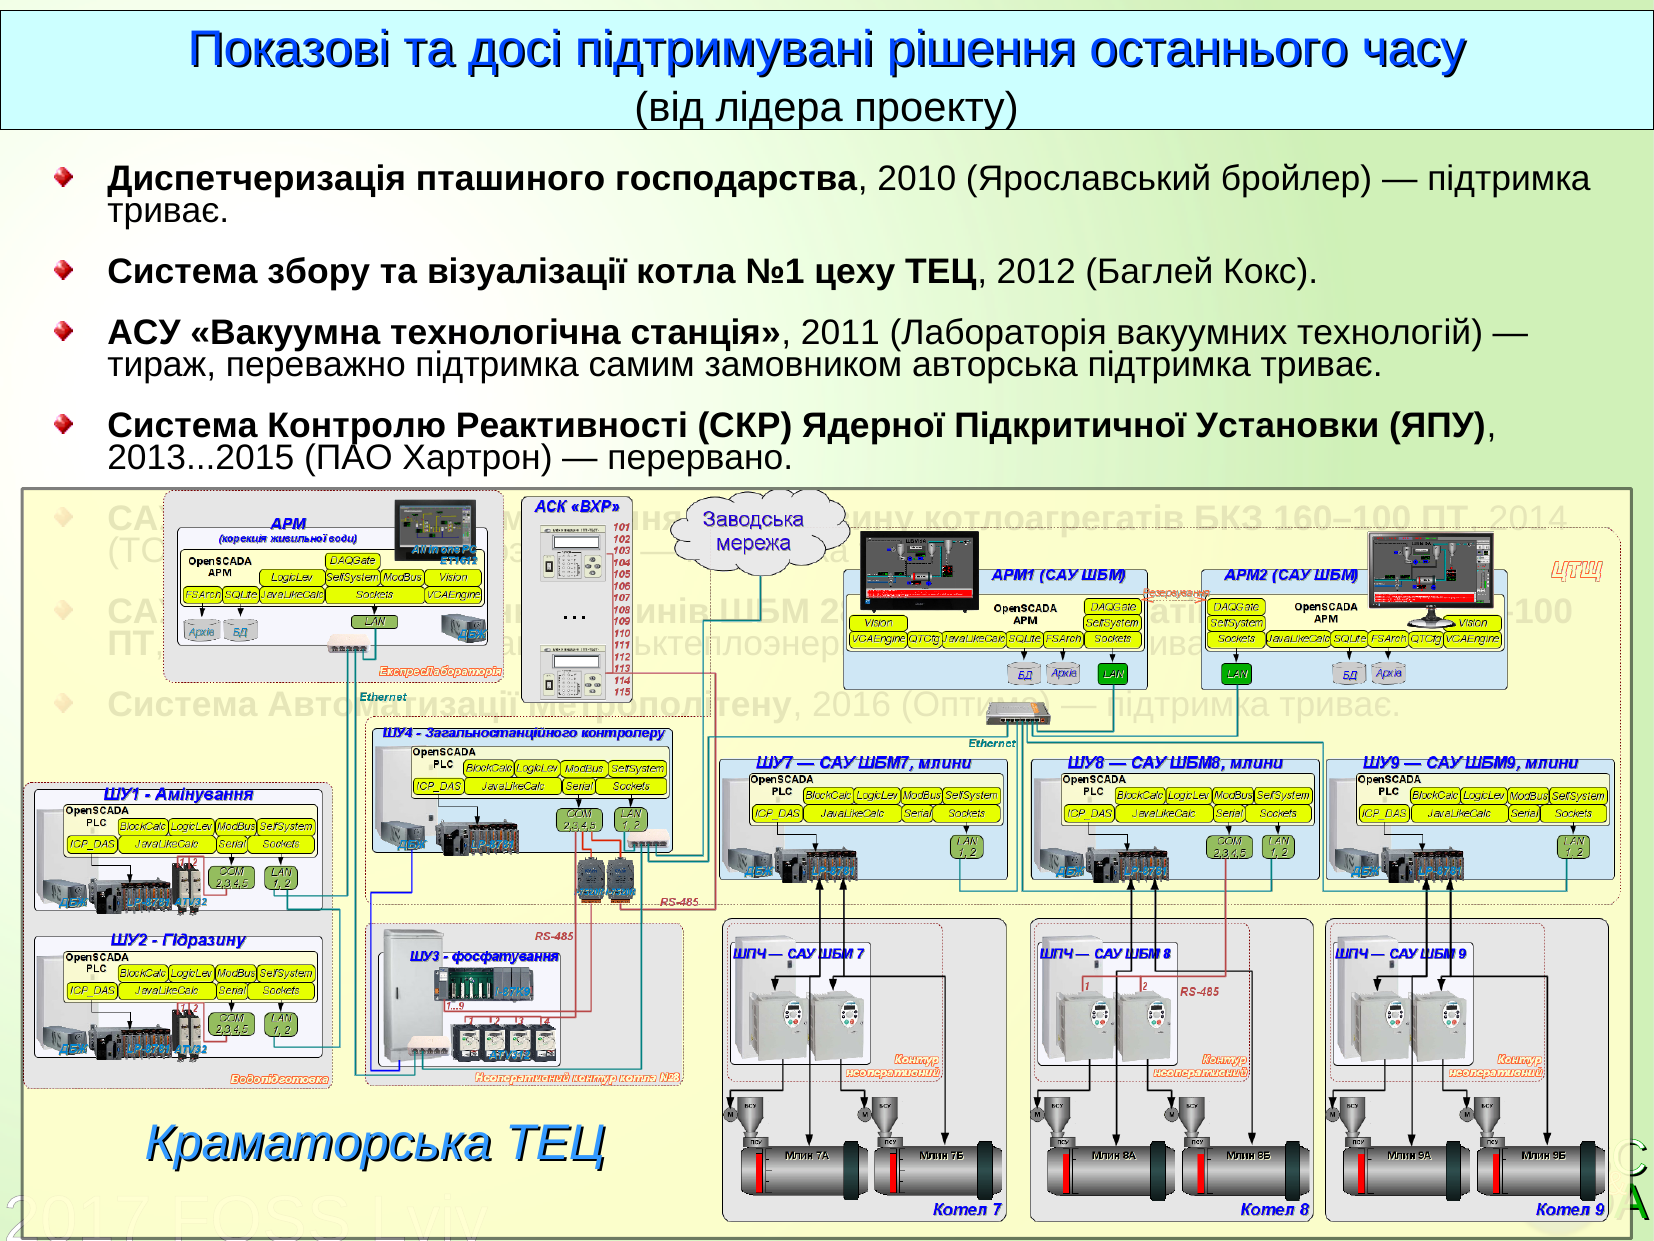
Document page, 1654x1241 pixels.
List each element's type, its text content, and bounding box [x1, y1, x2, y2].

list Диспетчеризація пташиного господарства, 2010 (Ярославський бройлер) — підтримка триває. Система збору та візуалізації котла №1 цеху ТЕЦ, 2012 (Баглей Кокс). АСУ «Вакуумна технологічна станція», 2011 (Лабораторія вакуумних технологій) — тираж, переважно підтримка самим замовником авторська підтримка триває. Система Контролю Реактивності (СКР) Ядерної Підкритичної Установки (ЯПУ), 2013...2015 (ПАО Хартрон) — перервано. САУ Фосфатування, Амінування та Гідразину котлоагрегатів БКЗ 160–100 ПТ, 2014 (ТОВ Краматорськтеплоэнерго) — підтримка триває. САУ кульових барабанних млинів ШБМ 287\410 котлоагрегатів №7,8,9 БКЗ 160–100 ПТ, 2010, 2015 (ТОВ Краматорськтеплоэнерго) — підтримка триває. Система Автоматизації Метрополітену, 2016 (Оптима) — підтримка триває. [37, 165, 1627, 487]
text_box Краматорська ТЕЦ [129, 1116, 620, 1187]
title Показові та досі підтримувані рішення останнього часу (від лідера проекту) [0, 14, 1654, 126]
picture [23, 490, 1630, 1237]
